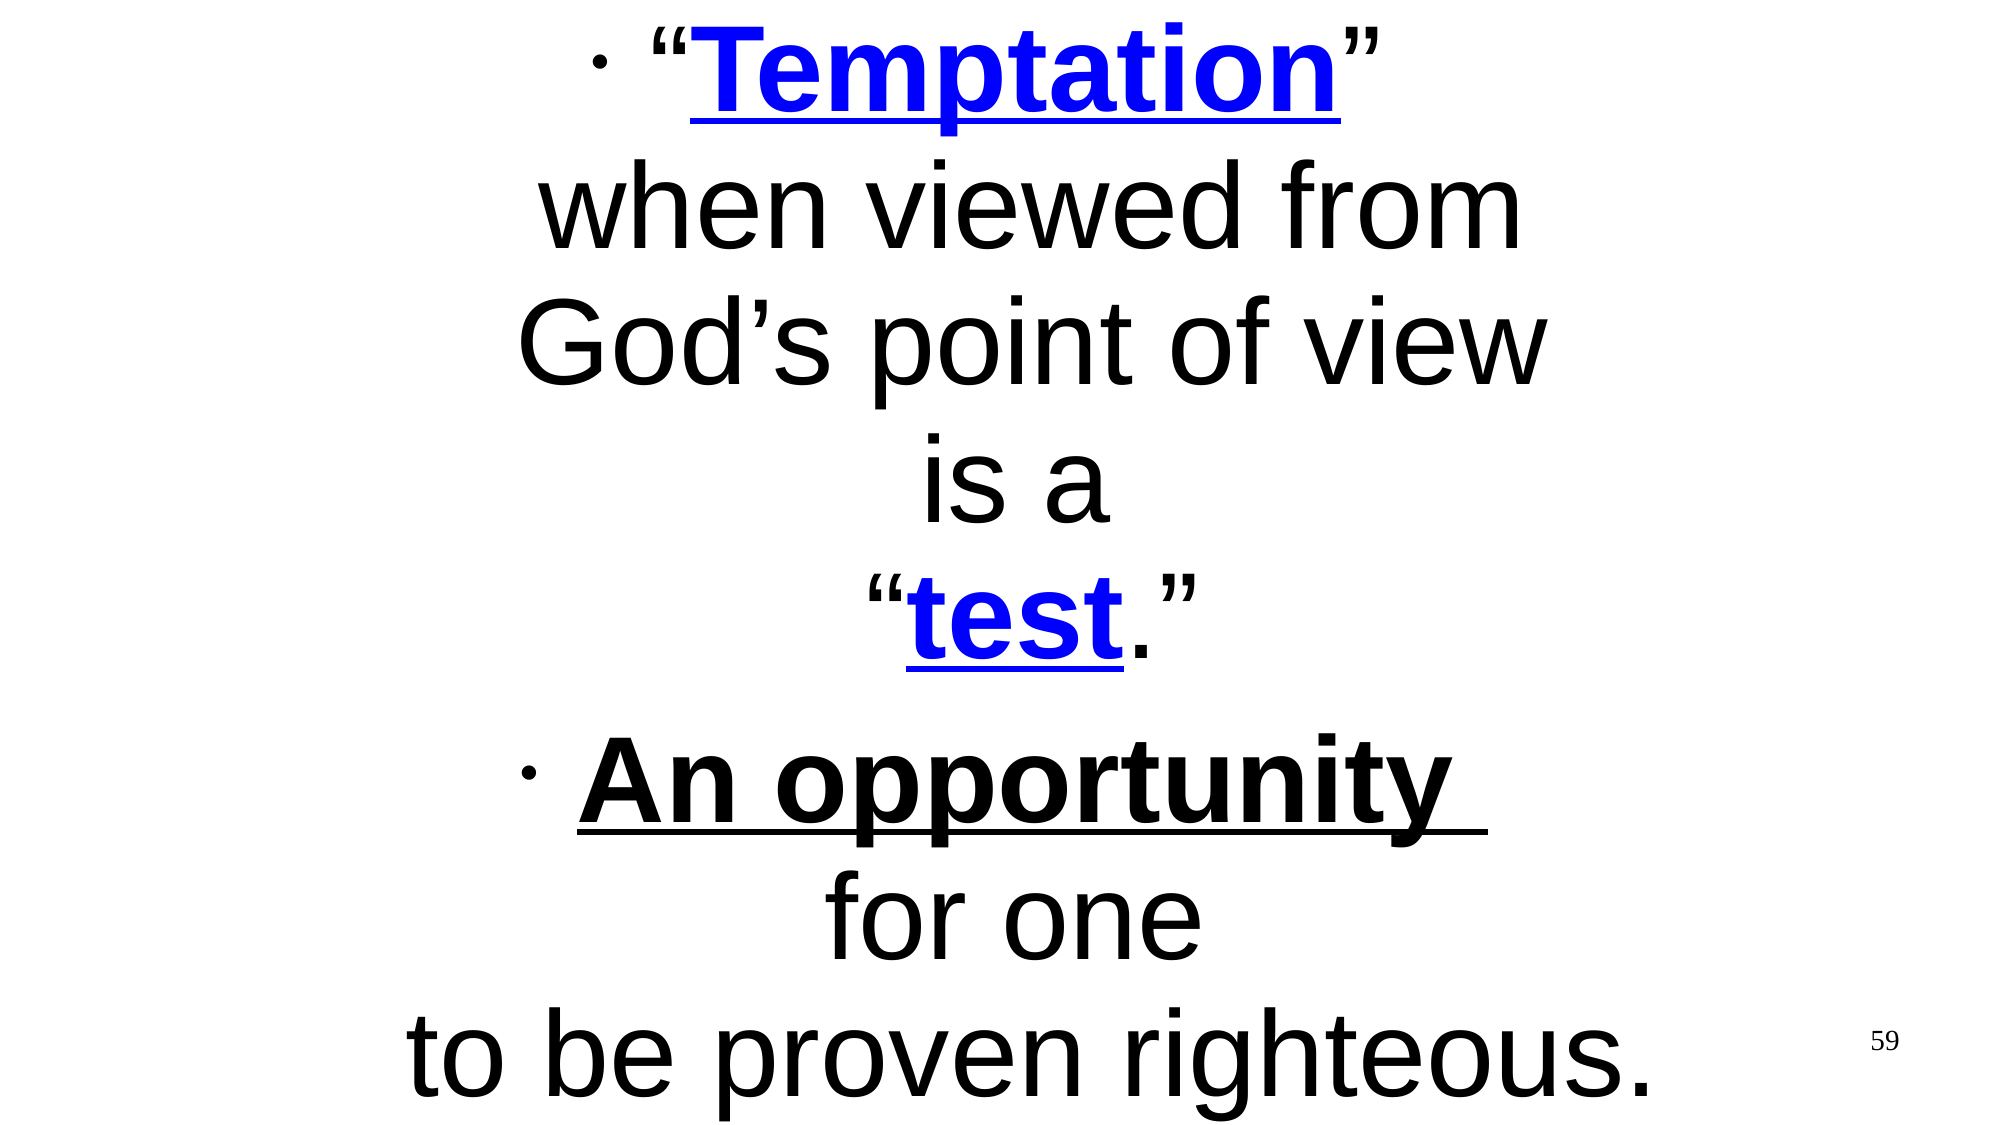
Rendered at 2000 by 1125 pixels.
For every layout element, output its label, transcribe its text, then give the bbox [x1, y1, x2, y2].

list “Temptation” when viewed from God’s point of view is a “test.” An opportunity for one to be proven righteous. [0, 0, 1996, 1123]
